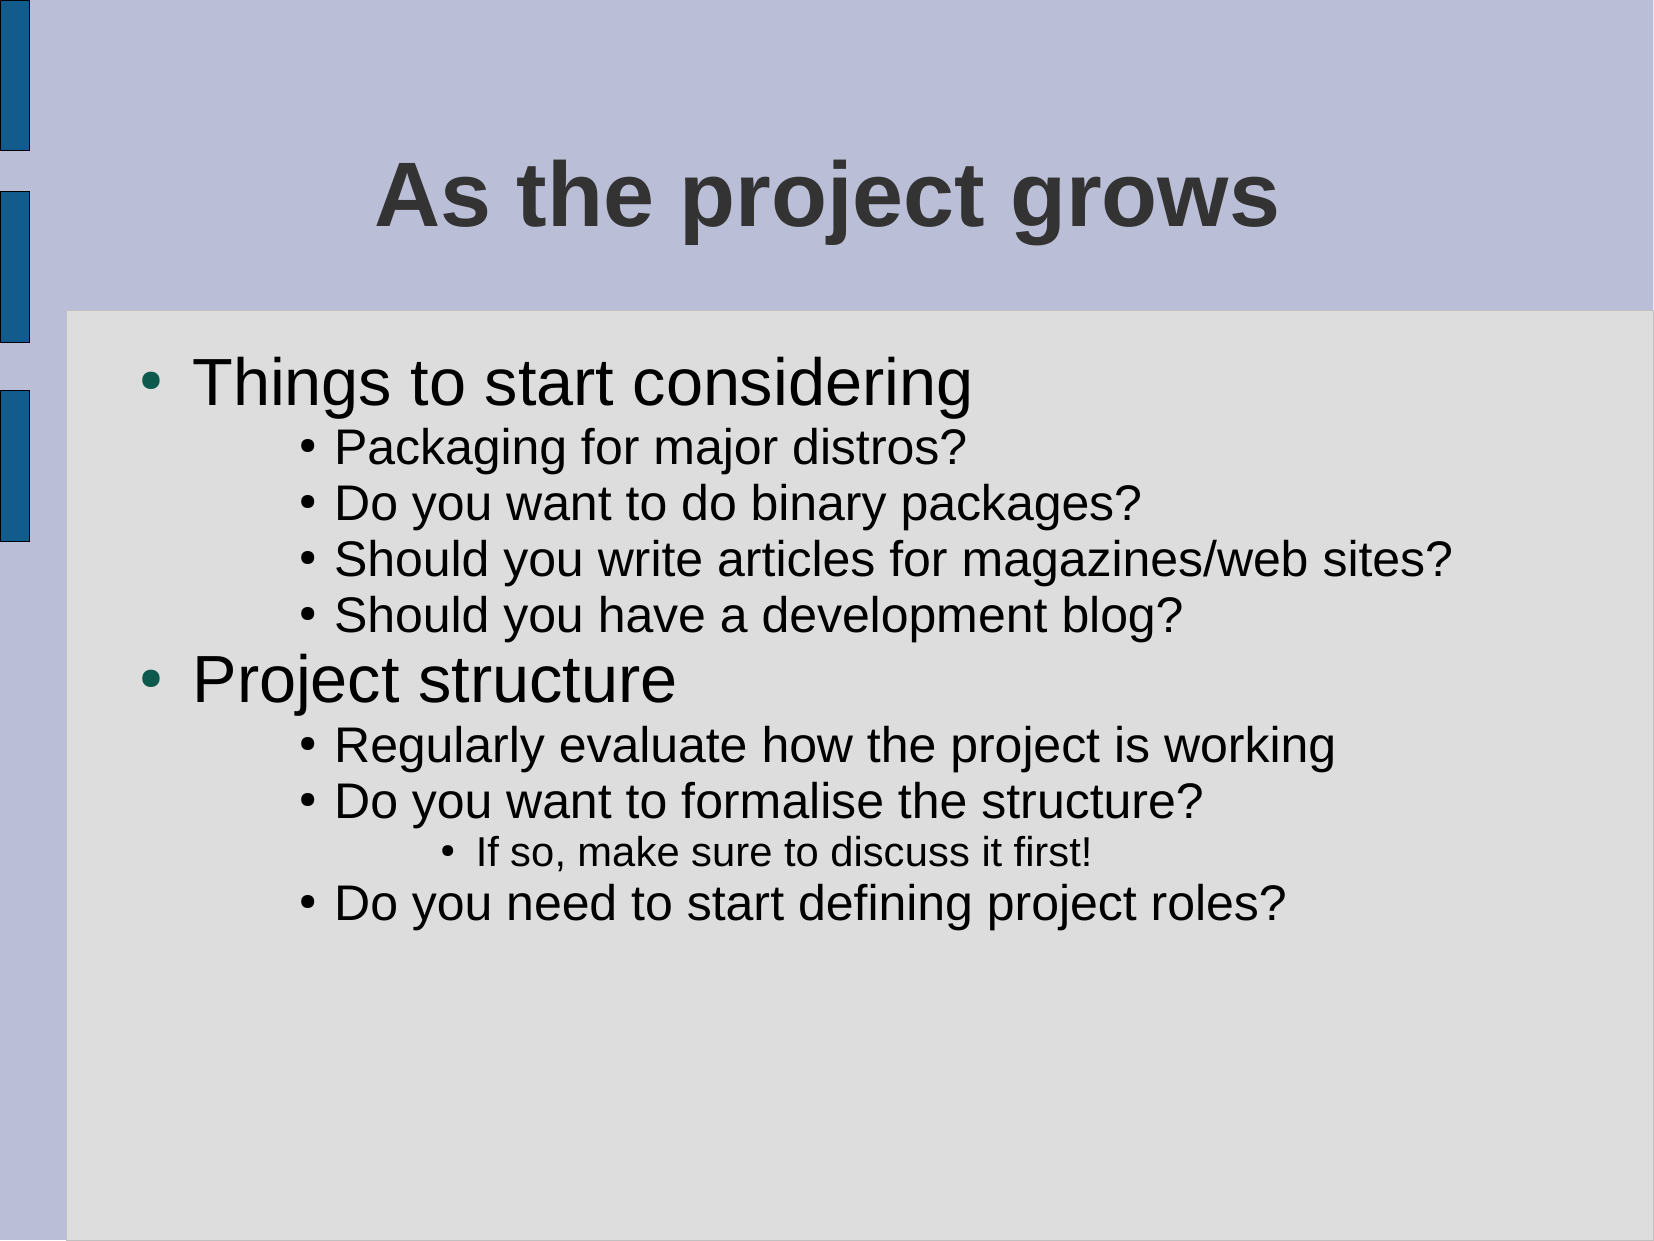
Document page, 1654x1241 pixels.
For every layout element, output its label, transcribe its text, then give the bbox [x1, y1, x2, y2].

title As the project grows [121, 98, 1534, 291]
list Things to start considering Packaging for major distros? Do you want to do binary packages? Should you write articles for magazines/web sites? Should you have a development blog? Project structure Regularly evaluate how the project is working Do you want to formalise the structure? If so, make sure to discuss it first! Do you need to start defining project roles? [121, 344, 1534, 1112]
